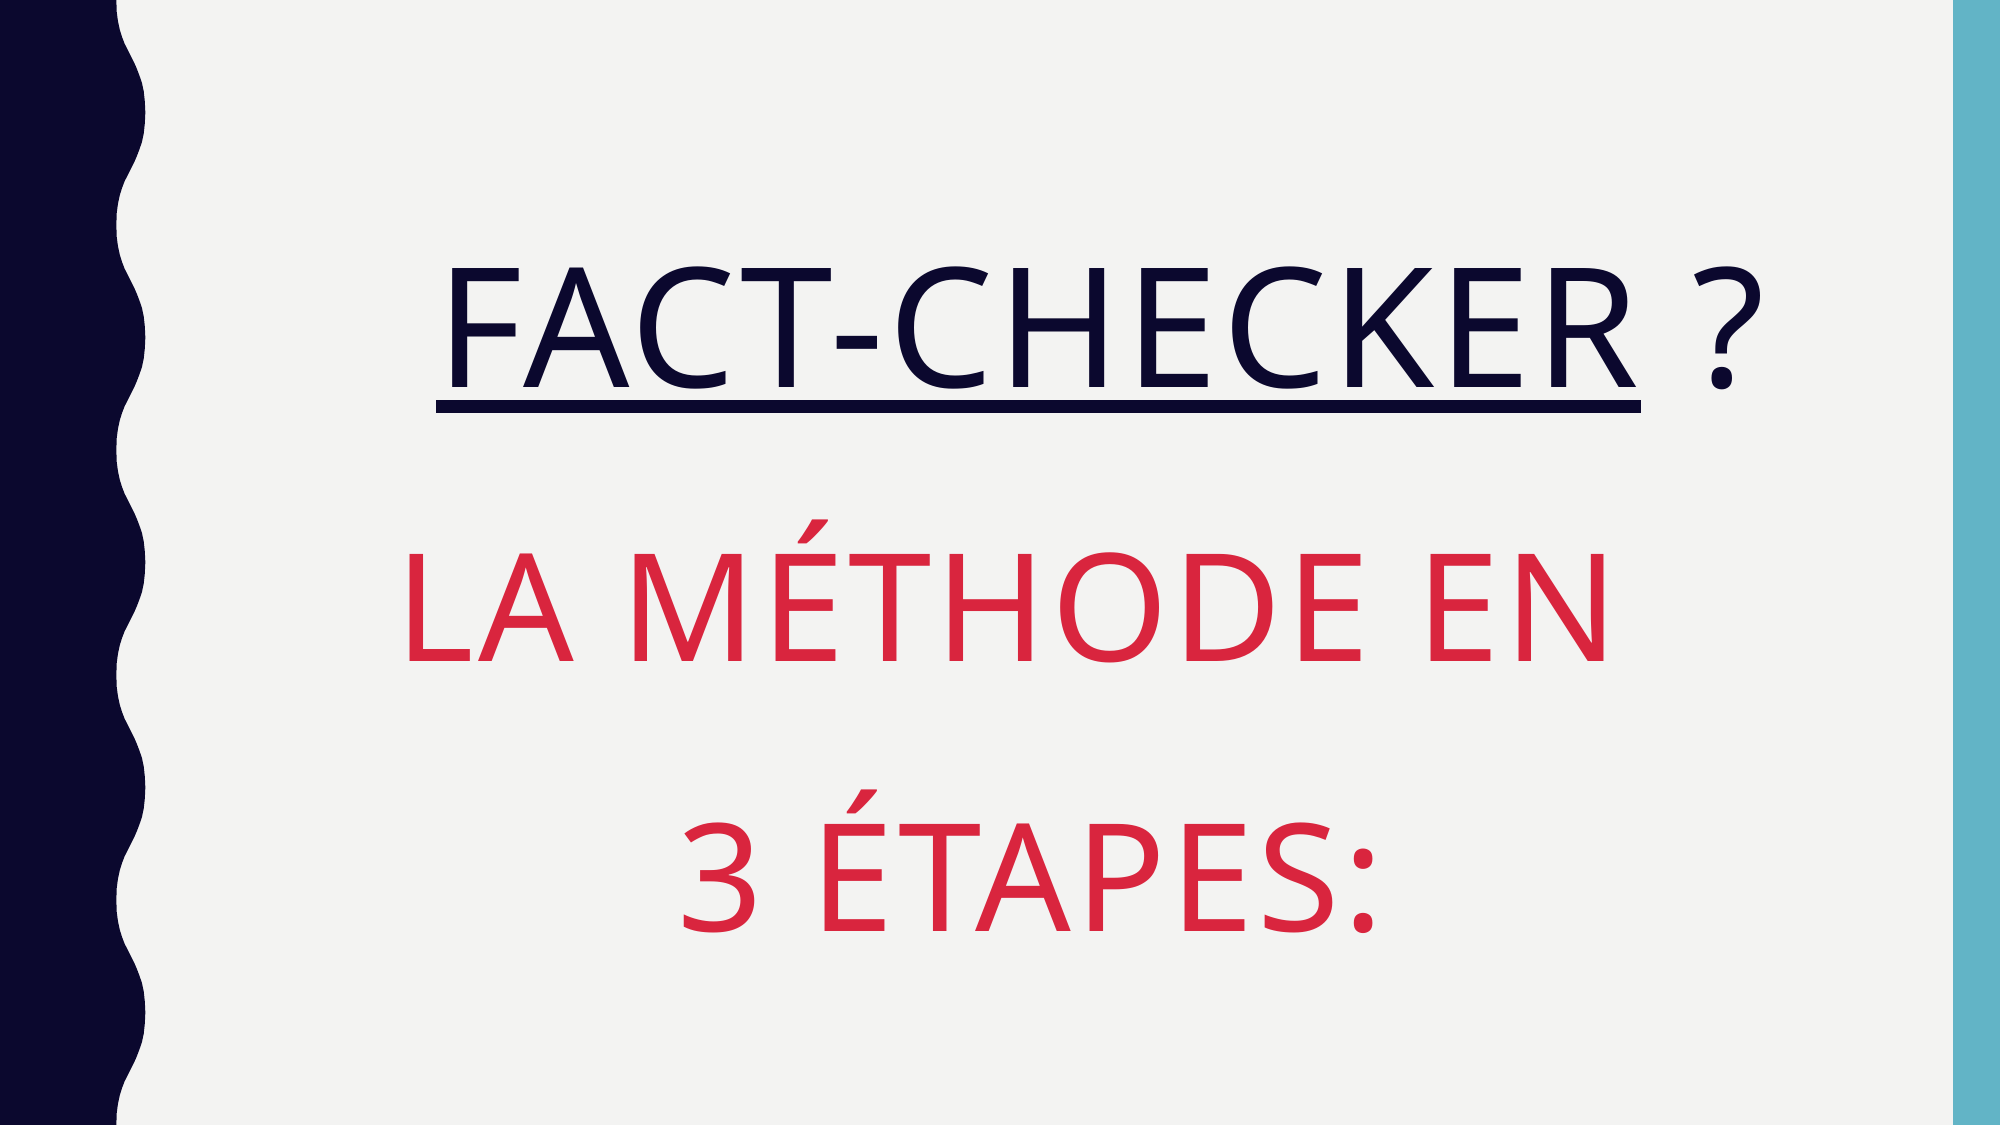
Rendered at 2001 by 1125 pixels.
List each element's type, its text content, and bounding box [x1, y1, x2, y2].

title Fact-Checker ? La méthode en 3 étapes: [196, 113, 1867, 1024]
